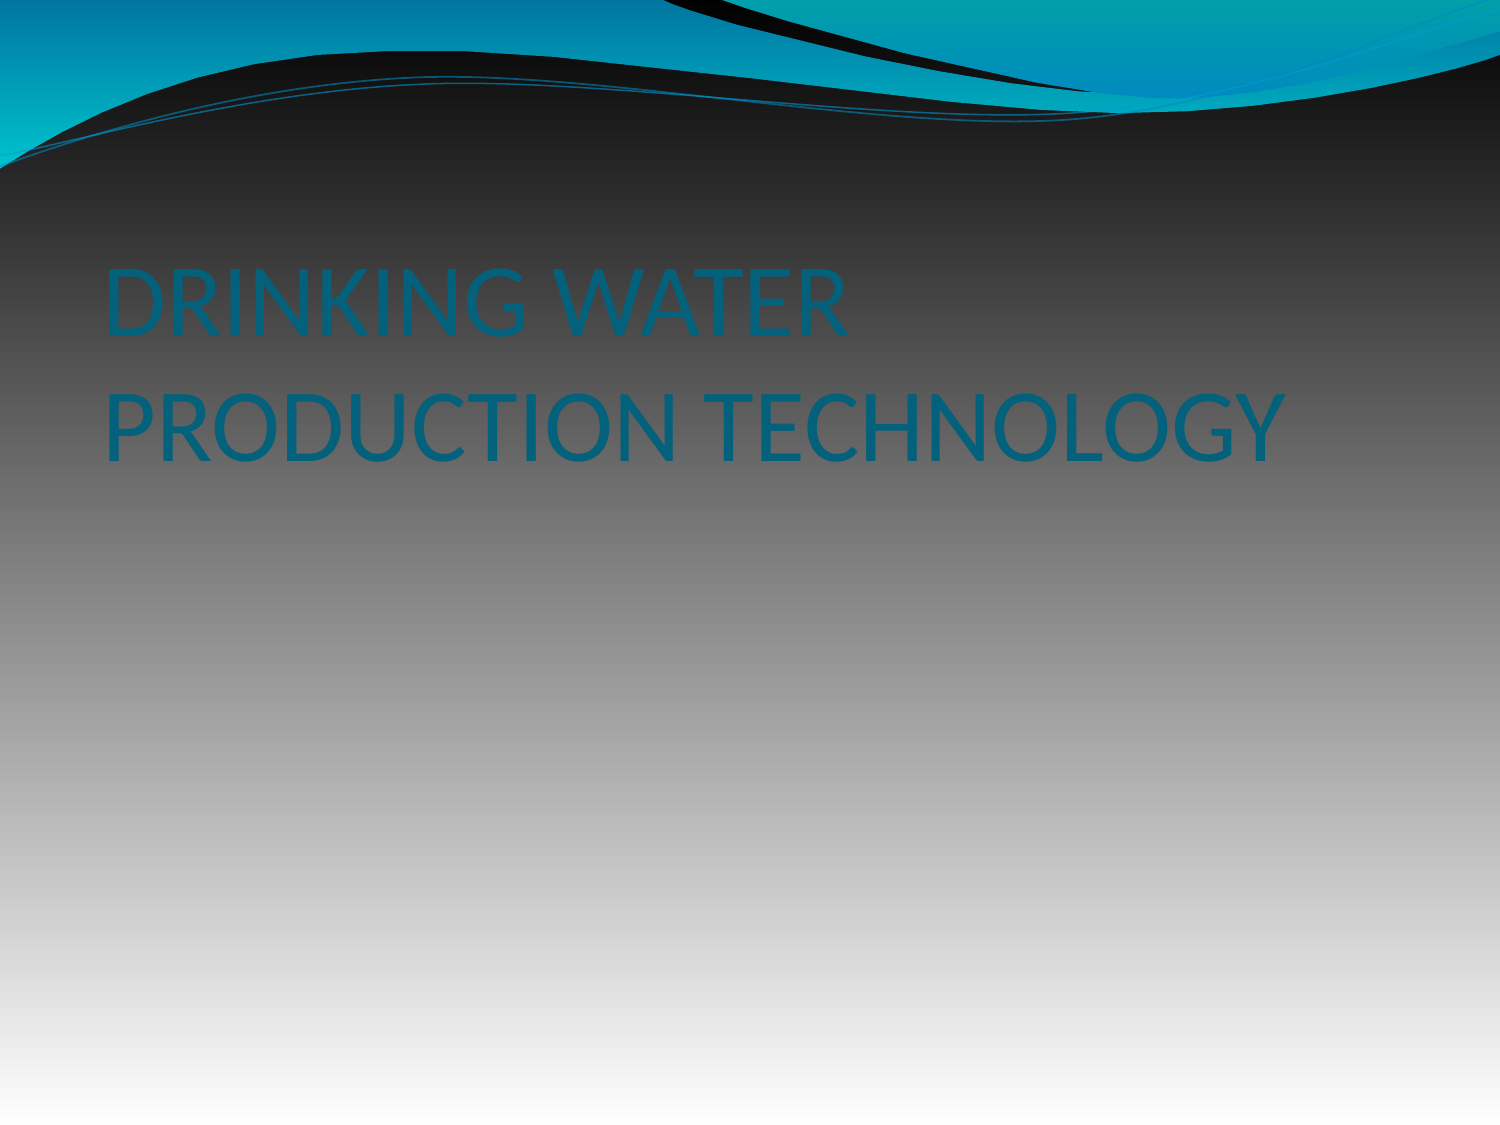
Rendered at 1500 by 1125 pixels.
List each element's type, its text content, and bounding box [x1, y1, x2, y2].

title DRINKING WATER PRODUCTION TECHNOLOGY [87, 224, 1376, 525]
